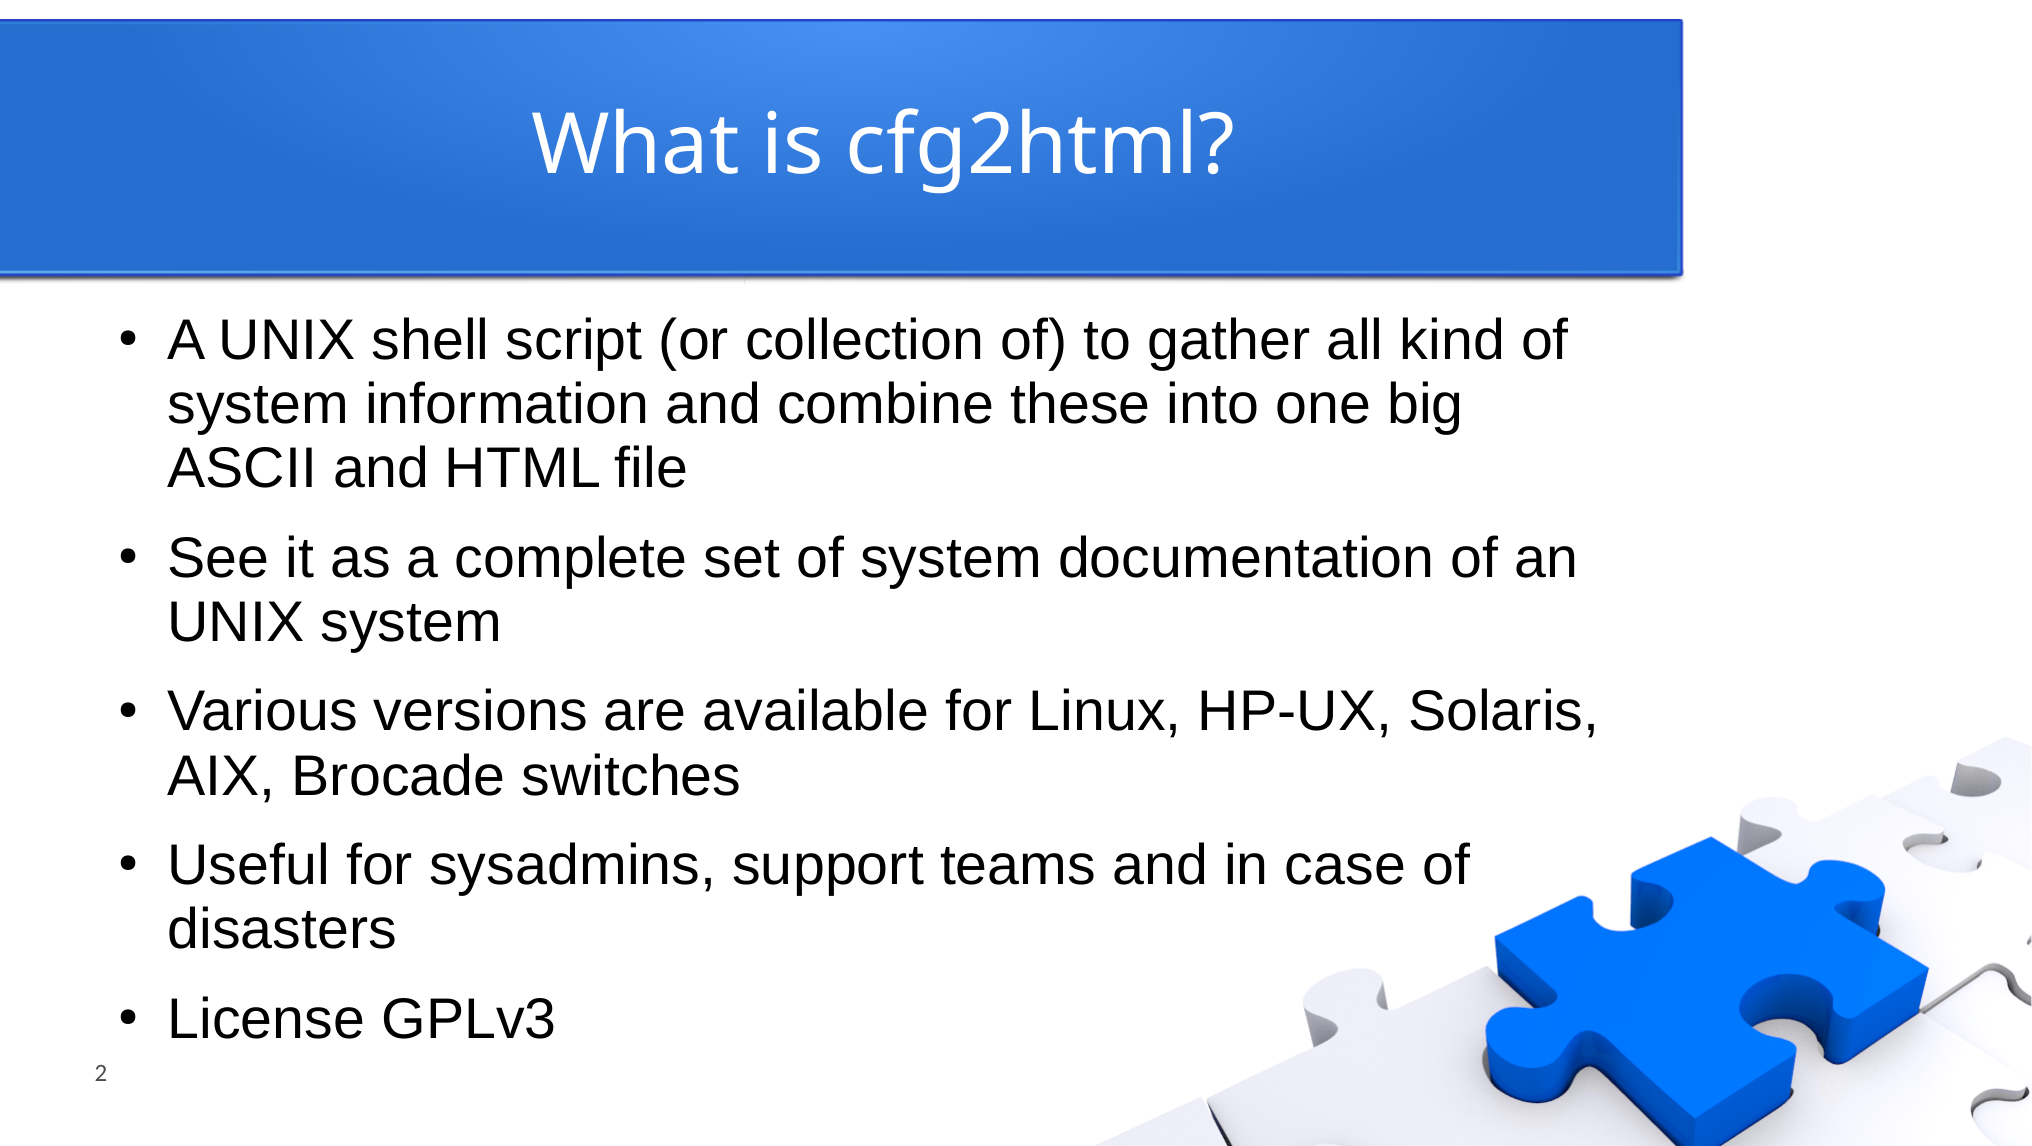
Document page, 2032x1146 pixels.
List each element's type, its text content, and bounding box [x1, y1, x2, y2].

title What is cfg2html? [101, 45, 1666, 237]
picture [1071, 605, 2032, 1146]
picture [0, 19, 1689, 284]
list A UNIX shell script (or collection of) to gather all kind of system information and combine these into one big ASCII and HTML file See it as a complete set of system documentation of an UNIX system Various versions are available for Linux, HP-UX, Solaris, AIX, Brocade switches Useful for sysadmins, support teams and in case of disasters License GPLv3 [101, 307, 1619, 1052]
